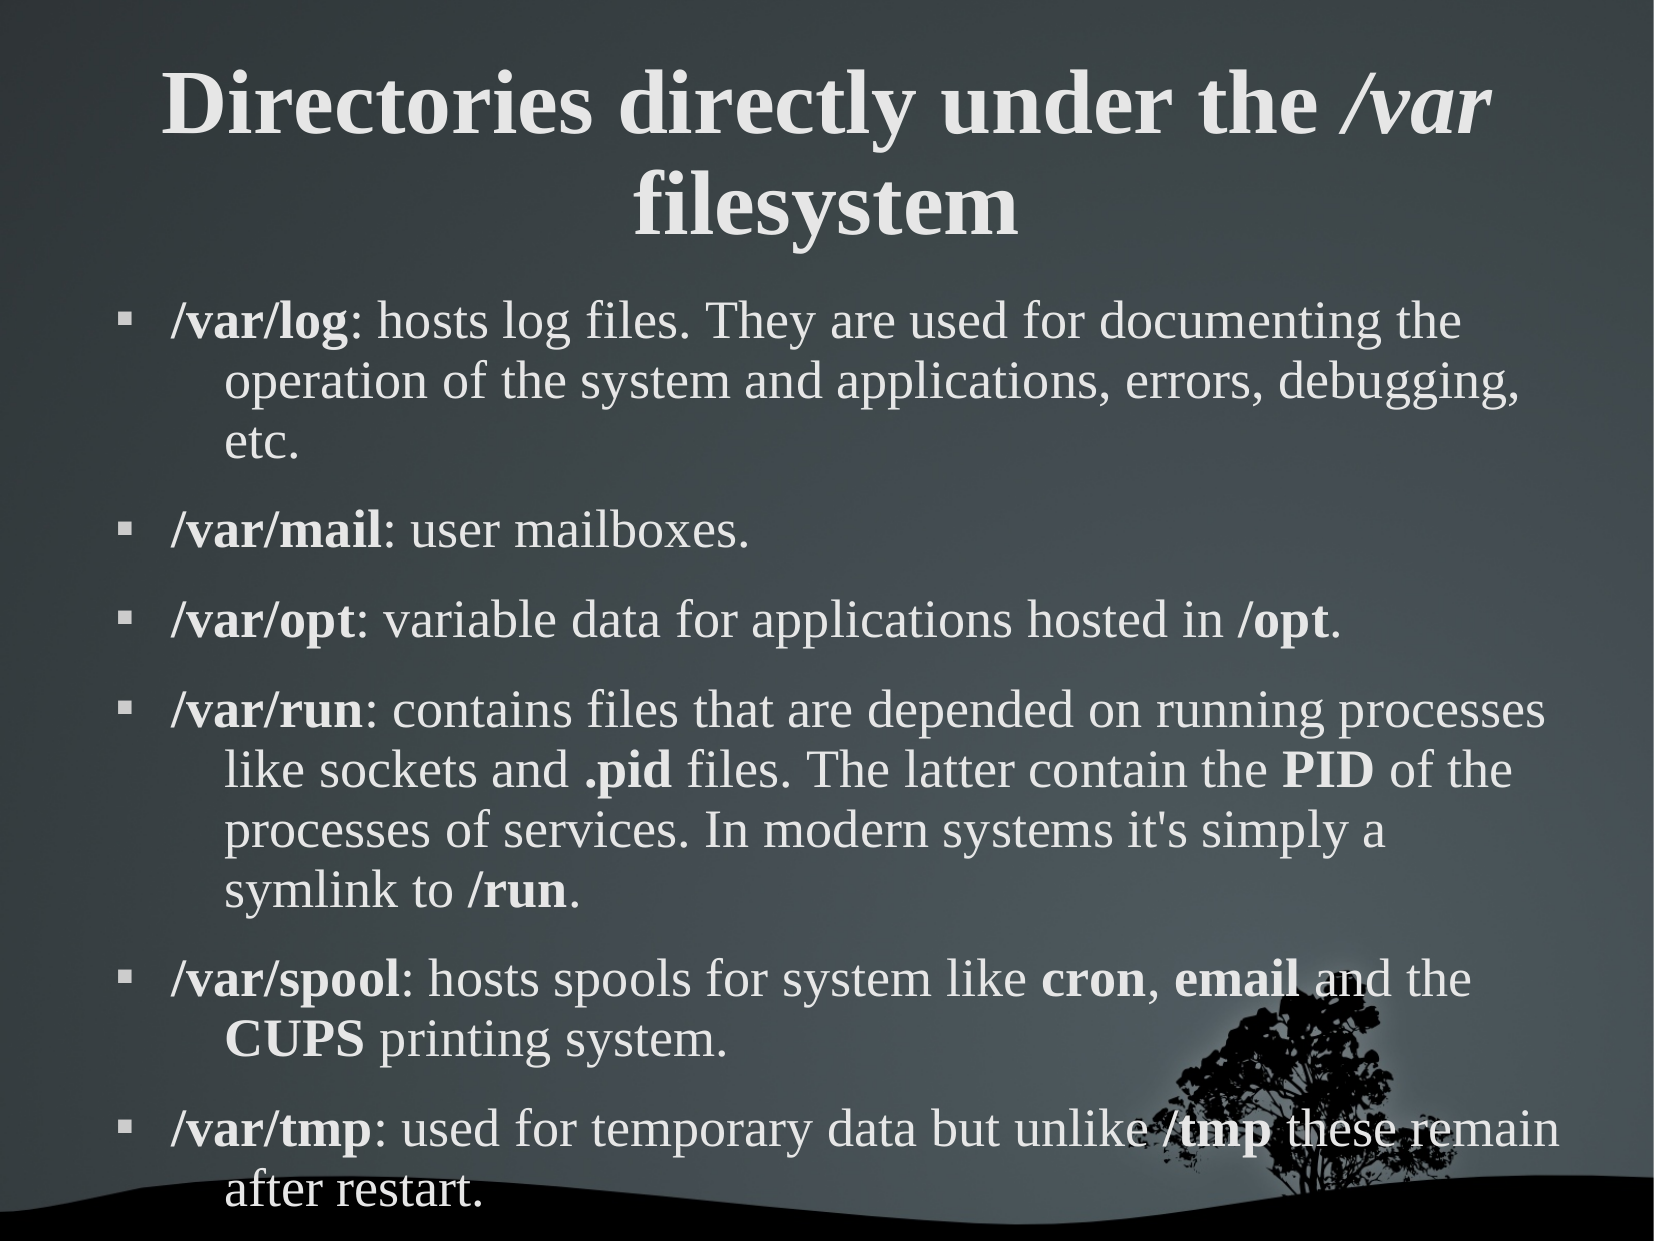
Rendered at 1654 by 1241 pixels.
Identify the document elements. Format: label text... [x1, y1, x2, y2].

title Directories directly under the /var filesystem [83, 33, 1572, 274]
picture [0, 0, 1654, 1241]
list /var/log: hosts log files. They are used for documenting the operation of the system and applications, errors, debugging, etc. /var/mail: user mailboxes. /var/opt: variable data for applications hosted in /​opt. /var/run: contains files that are depended on running processes like sockets and .pid files. The latter contain the PID of the processes of services. In modern systems it's simply a symlink to ​/run. /var/spool: hosts spools for system like cron, email and the CUPS printing system. /var/tmp: used for temporary data but unlike /tmp these remain after restart. [82, 290, 1571, 1218]
